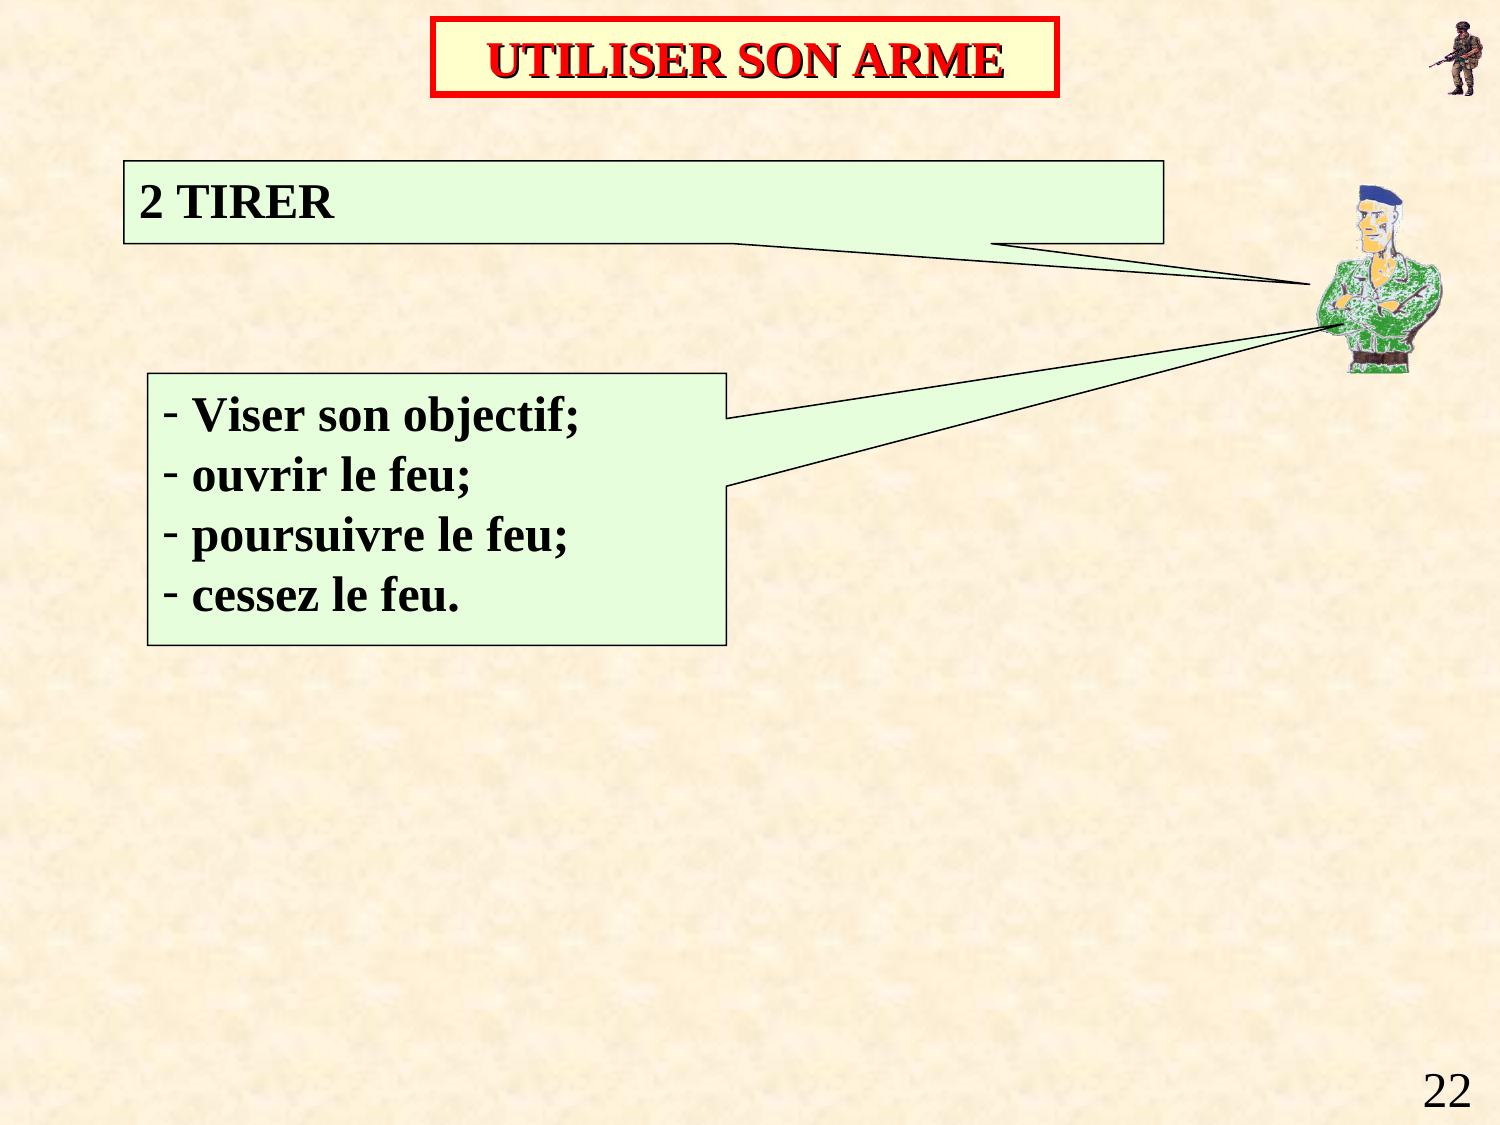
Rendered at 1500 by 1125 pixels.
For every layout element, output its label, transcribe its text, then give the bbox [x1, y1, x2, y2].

text_box Viser son objectif; ouvrir le feu; poursuivre le feu; cessez le feu. [147, 323, 1344, 646]
picture [0, 0, 1500, 1125]
text_box 2 TIRER [123, 160, 1311, 285]
text_box UTILISER SON ARME [432, 18, 1058, 95]
